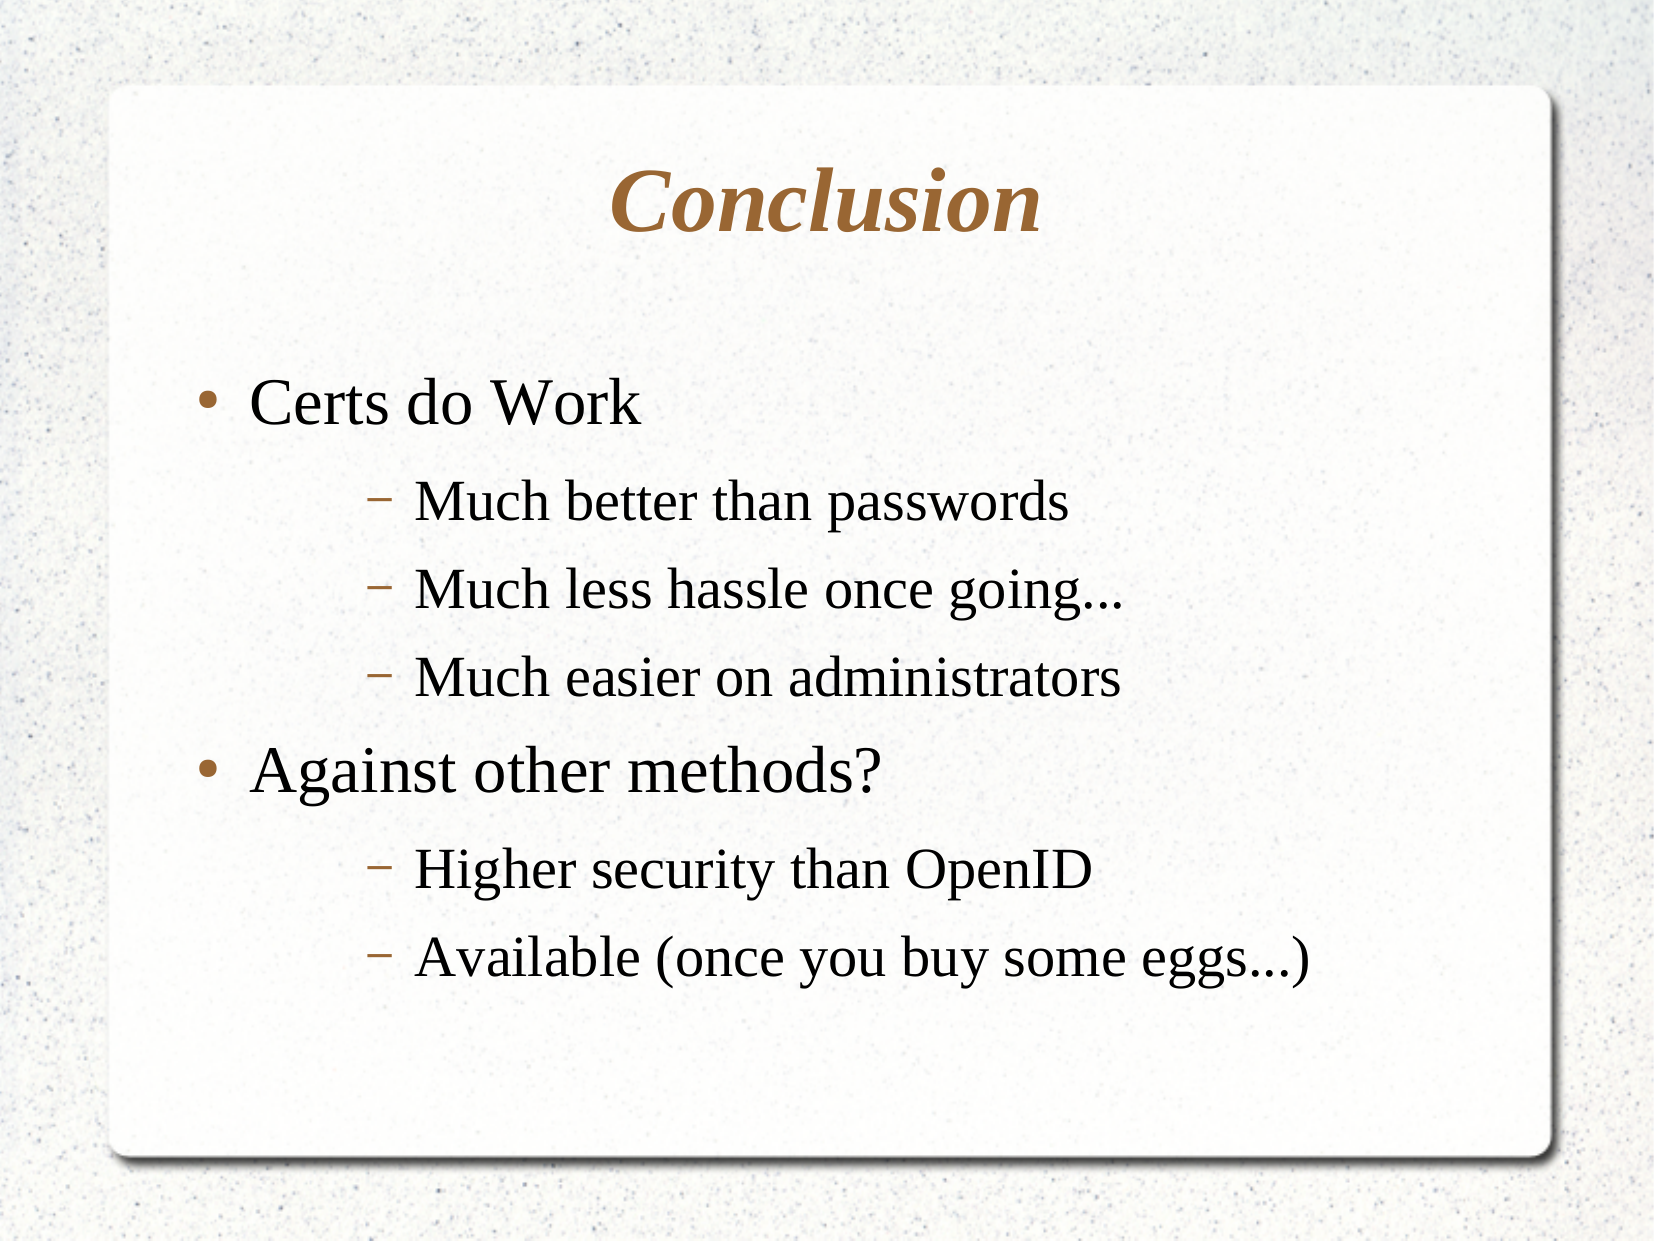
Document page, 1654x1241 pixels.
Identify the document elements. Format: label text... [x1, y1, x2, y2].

title Conclusion [118, 96, 1536, 304]
list Certs do Work Much better than passwords Much less hassle once going... Much easier on administrators Against other methods? Higher security than OpenID Available (once you buy some eggs...) [178, 364, 1570, 1147]
picture [0, 0, 1654, 1241]
